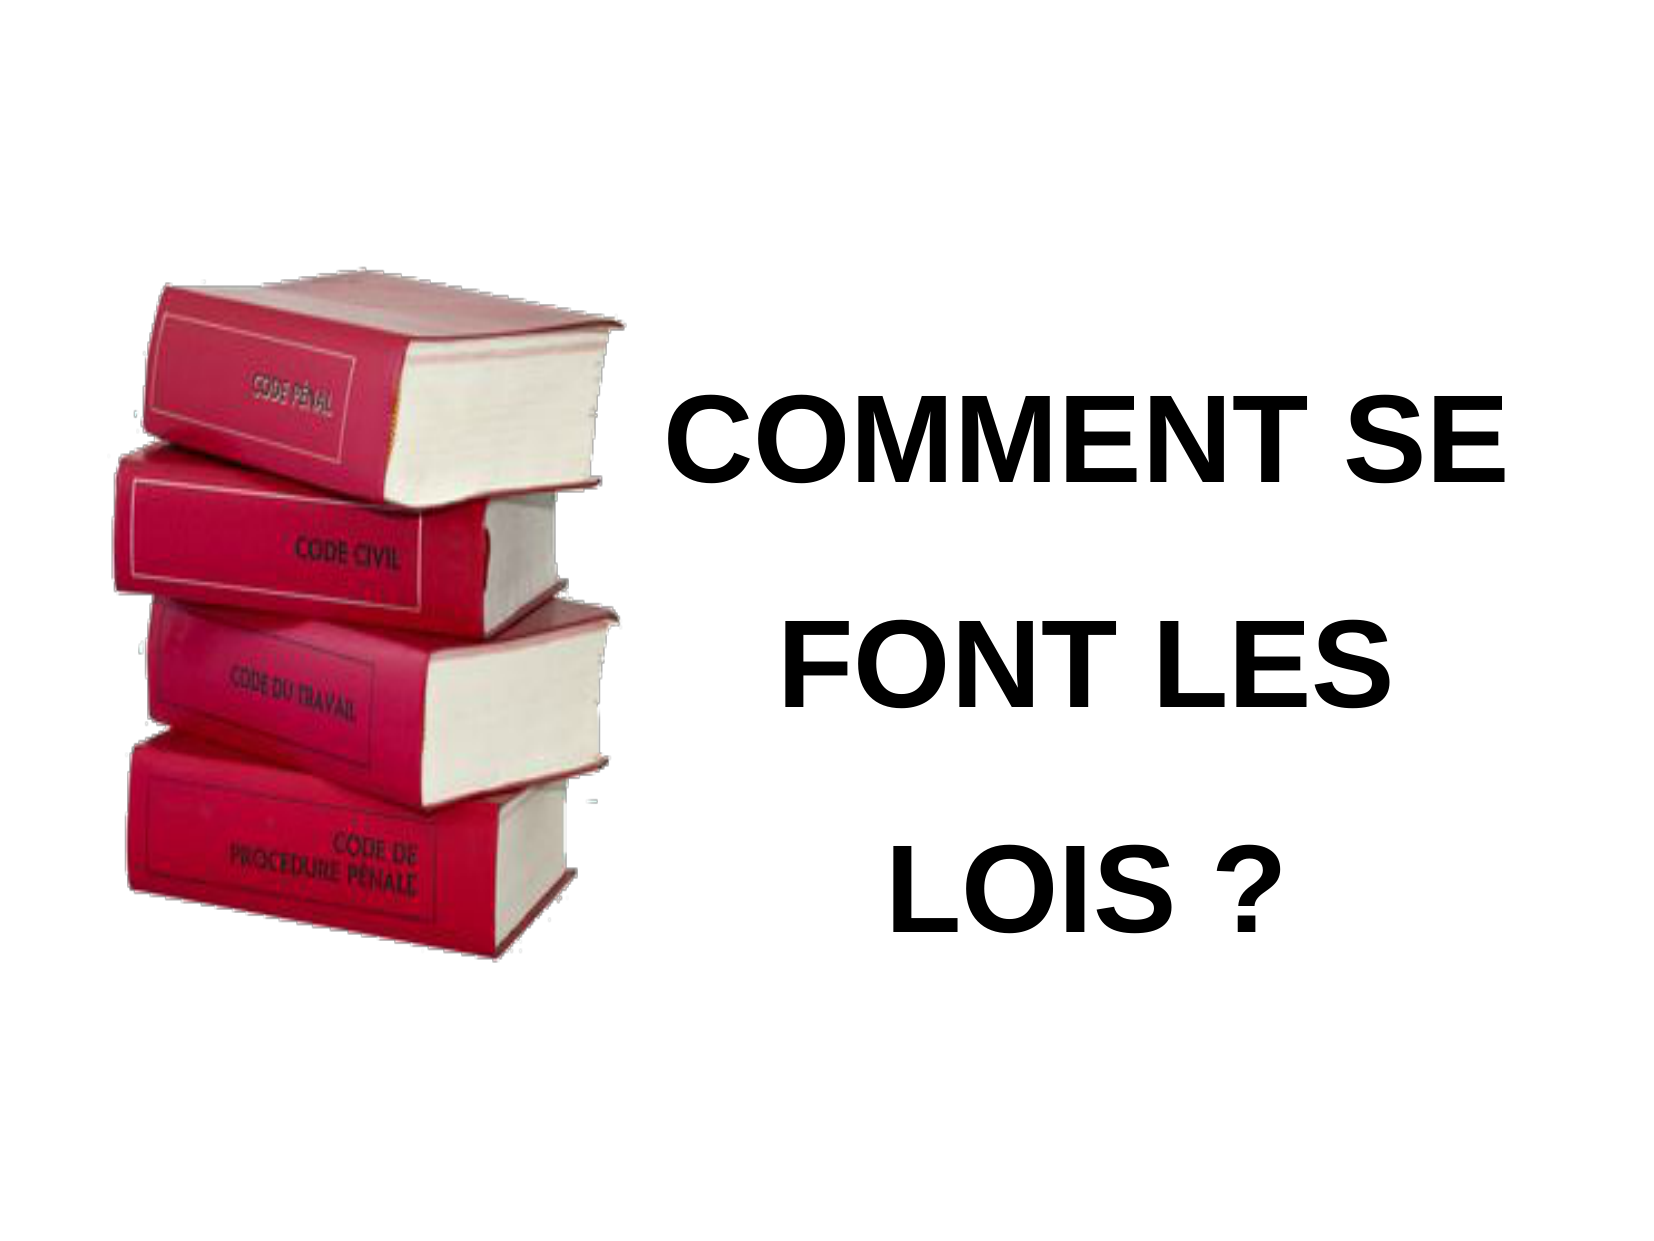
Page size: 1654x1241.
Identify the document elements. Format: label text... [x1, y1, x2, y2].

picture [106, 247, 638, 969]
title COMMENT SE FONT LES LOIS ? [578, 188, 1595, 1052]
